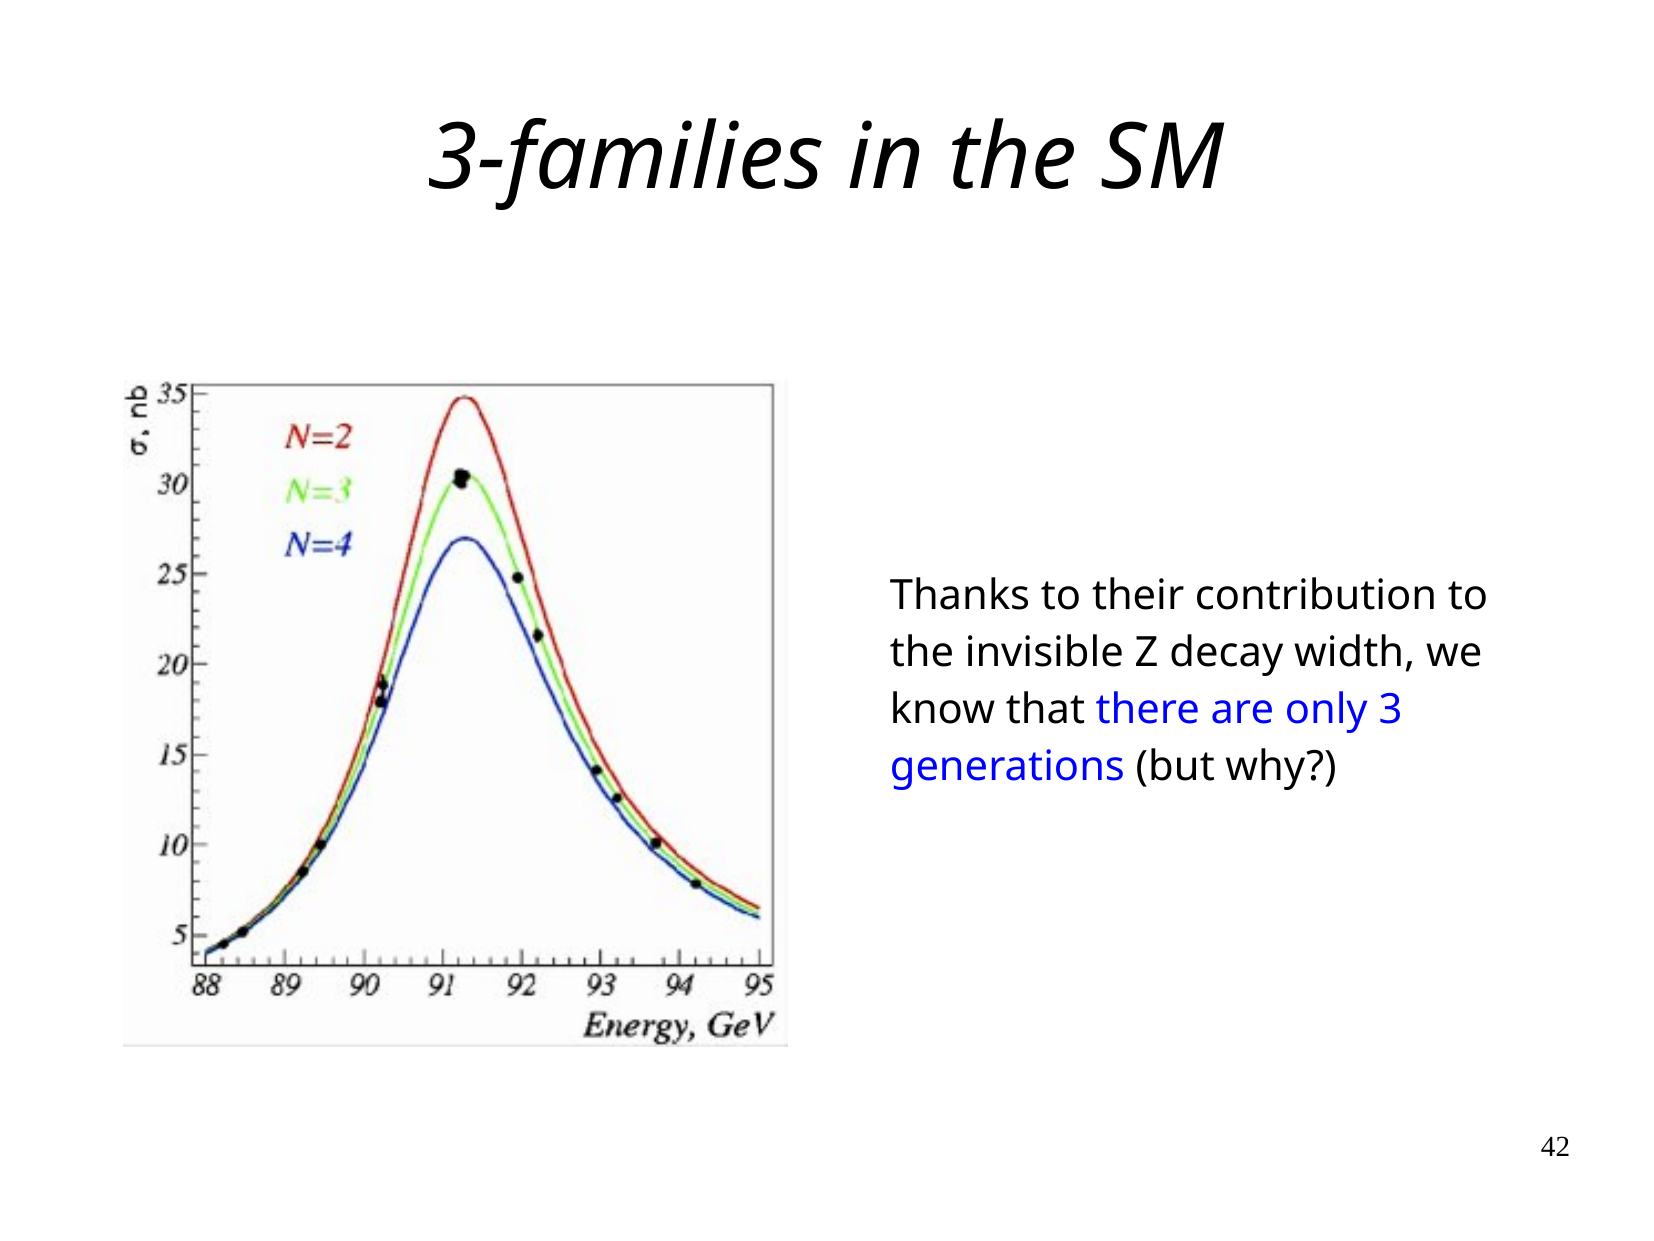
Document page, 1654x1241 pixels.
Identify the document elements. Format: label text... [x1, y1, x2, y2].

title 3-families in the SM [82, 56, 1571, 250]
text_box Thanks to their contribution to the invisible Z decay width, we know that there are only 3 generations (but why?) [874, 557, 1555, 811]
picture [123, 380, 788, 1047]
